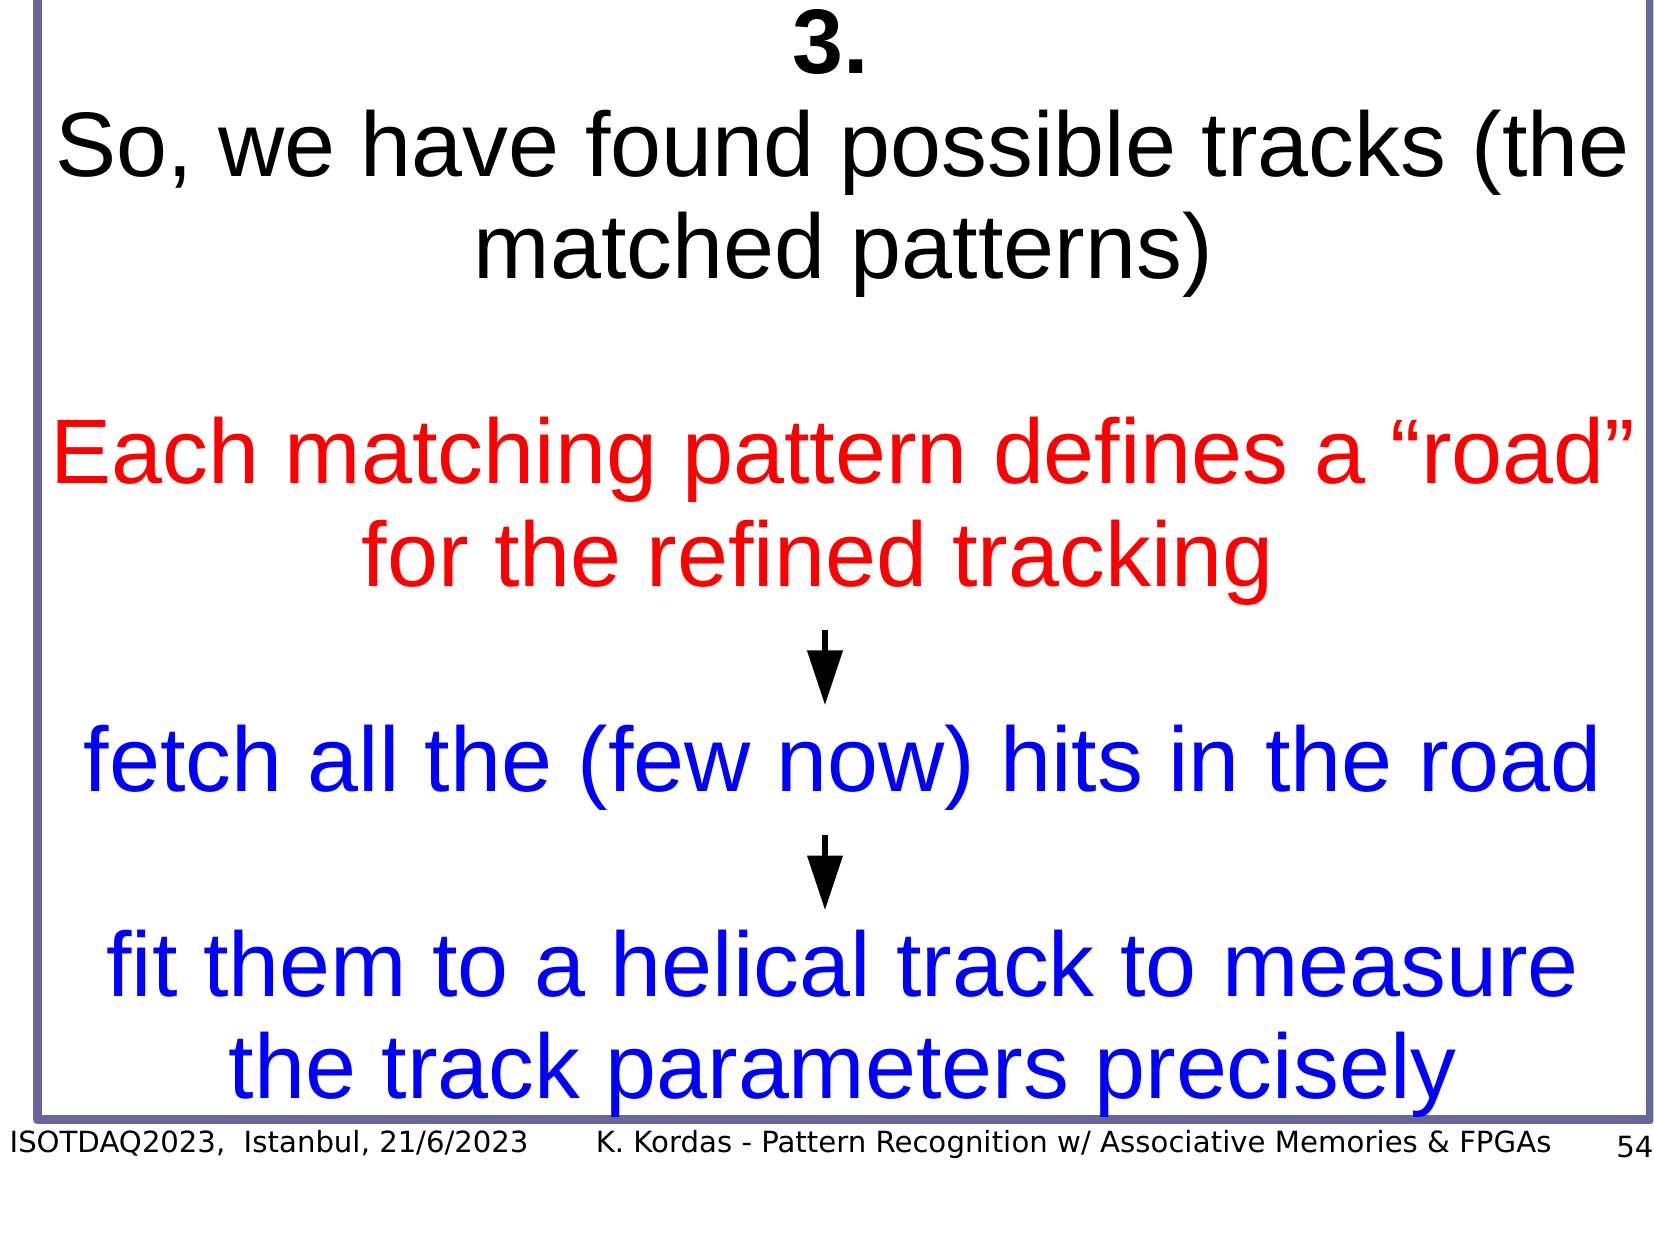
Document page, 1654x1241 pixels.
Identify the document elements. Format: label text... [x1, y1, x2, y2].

title 3. So, we have found possible tracks (the matched patterns) Each matching pattern defines a “road” for the refined tracking fetch all the (few now) hits in the road fit them to a helical track to measure the track parameters precisely [37, 0, 1651, 1120]
